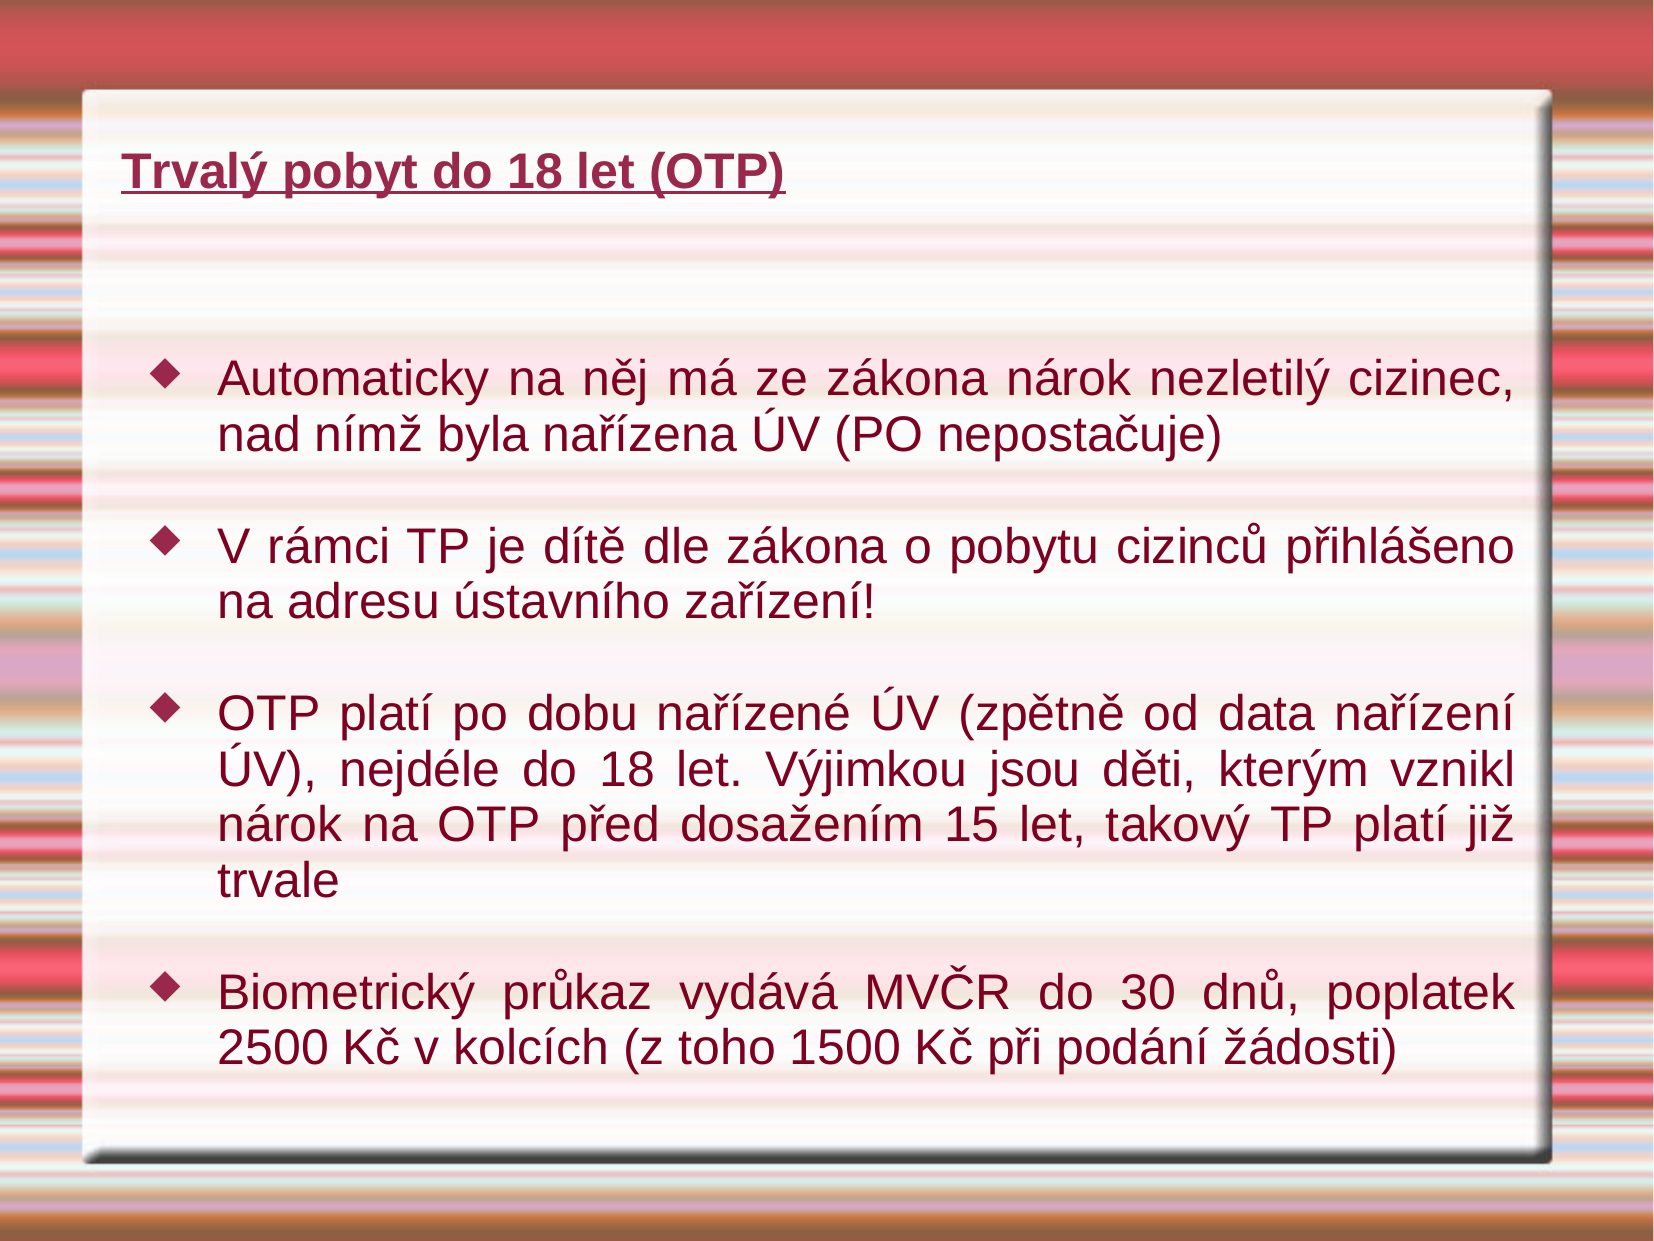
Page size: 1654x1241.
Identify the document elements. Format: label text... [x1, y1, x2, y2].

picture [0, 0, 1654, 1241]
list Automaticky na něj má ze zákona nárok nezletilý cizinec, nad nímž byla nařízena ÚV (PO nepostačuje) V rámci TP je dítě dle zákona o pobytu cizinců přihlášeno na adresu ústavního zařízení! OTP platí po dobu nařízené ÚV (zpětně od data nařízení ÚV), nejdéle do 18 let. Výjimkou jsou děti, kterým vznikl nárok na OTP před dosažením 15 let, takový TP platí již trvale Biometrický průkaz vydává MVČR do 30 dnů, poplatek 2500 Kč v kolcích (z toho 1500 Kč při podání žádosti) [134, 350, 1516, 1132]
title Trvalý pobyt do 18 let (OTP) [121, 50, 1534, 237]
